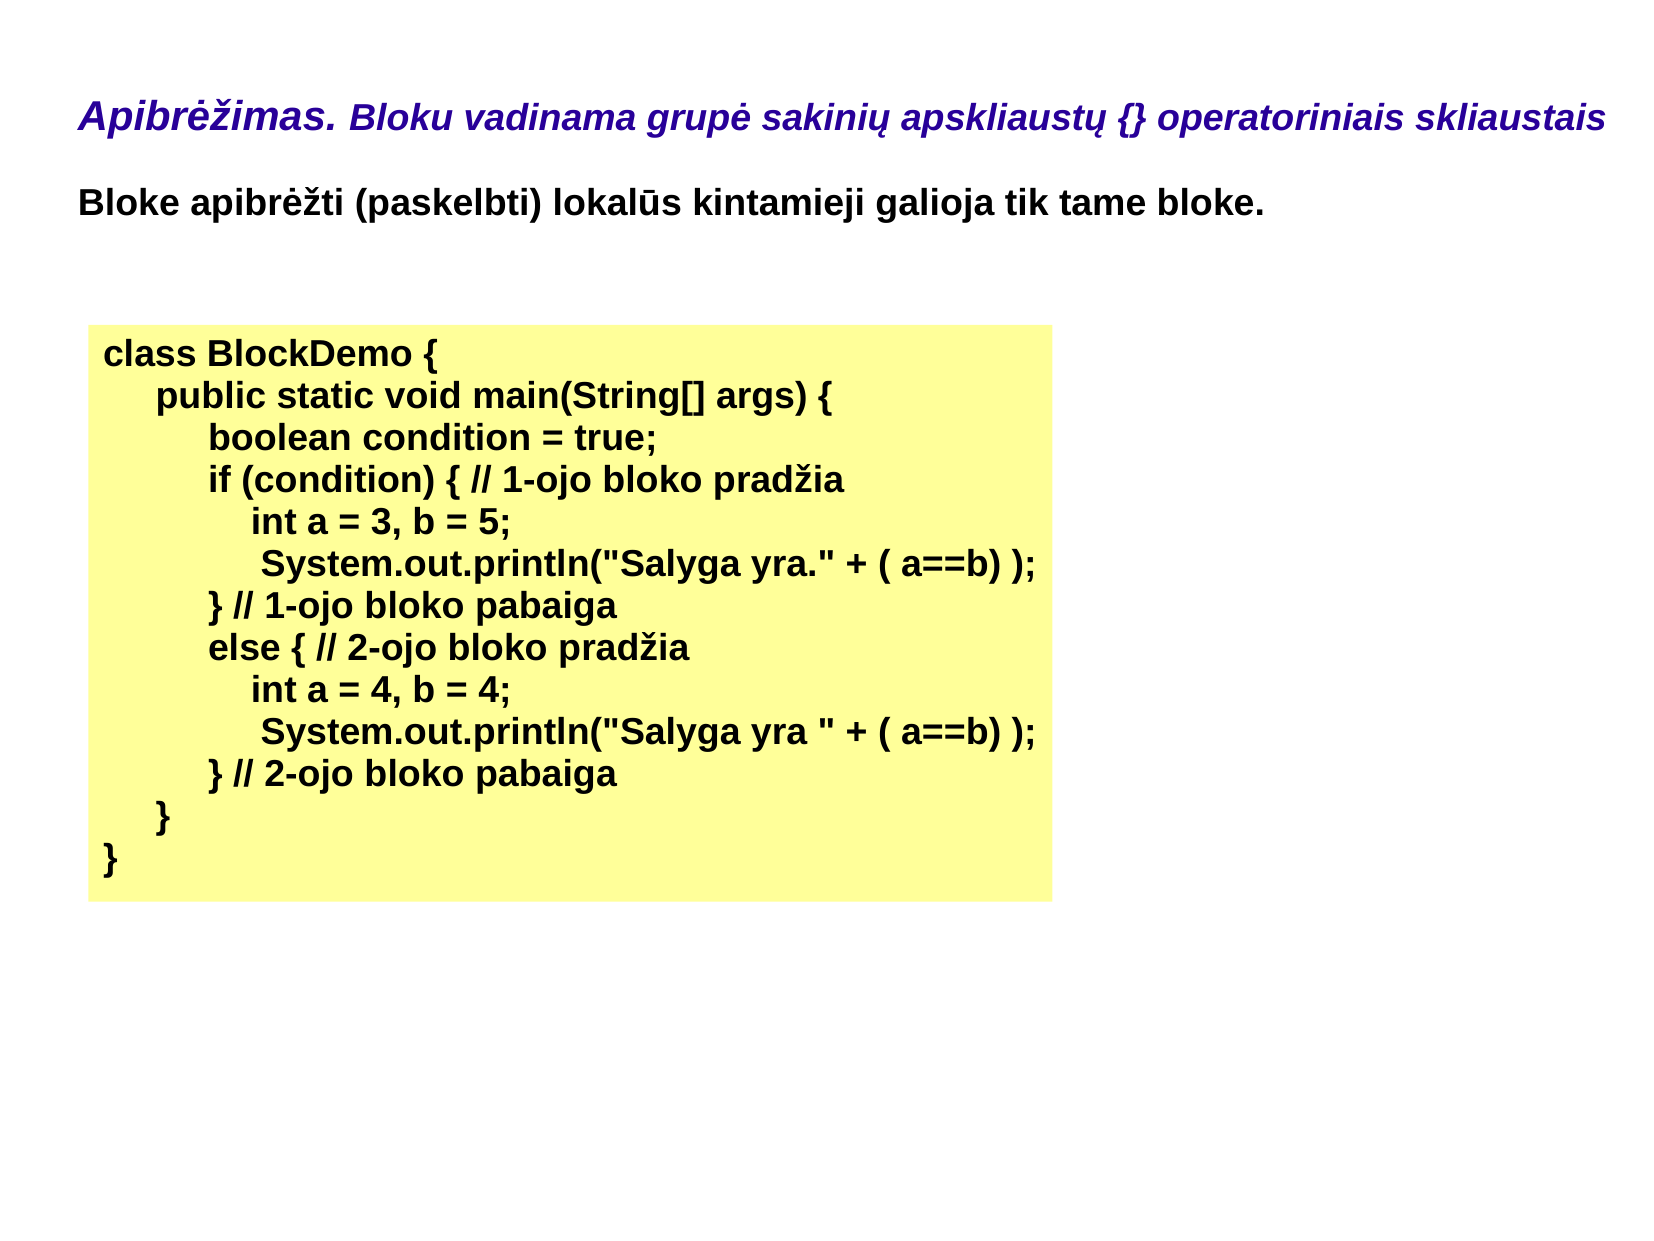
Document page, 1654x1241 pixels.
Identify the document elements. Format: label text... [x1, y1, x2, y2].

text_box class BlockDemo { public static void main(String[] args) { boolean condition = true; if (condition) { // 1-ojo bloko pradžia int a = 3, b = 5; System.out.println("Salyga yra." + ( a==b) ); } // 1-ojo bloko pabaiga else { // 2-ojo bloko pradžia int a = 4, b = 4; System.out.println("Salyga yra " + ( a==b) ); } // 2-ojo bloko pabaiga } } [88, 324, 1052, 902]
text_box Apibrėžimas. Bloku vadinama grupė sakinių apskliaustų {} operatoriniais skliaustais Bloke apibrėžti (paskelbti) lokalūs kintamieji galioja tik tame bloke. [63, 85, 1623, 234]
